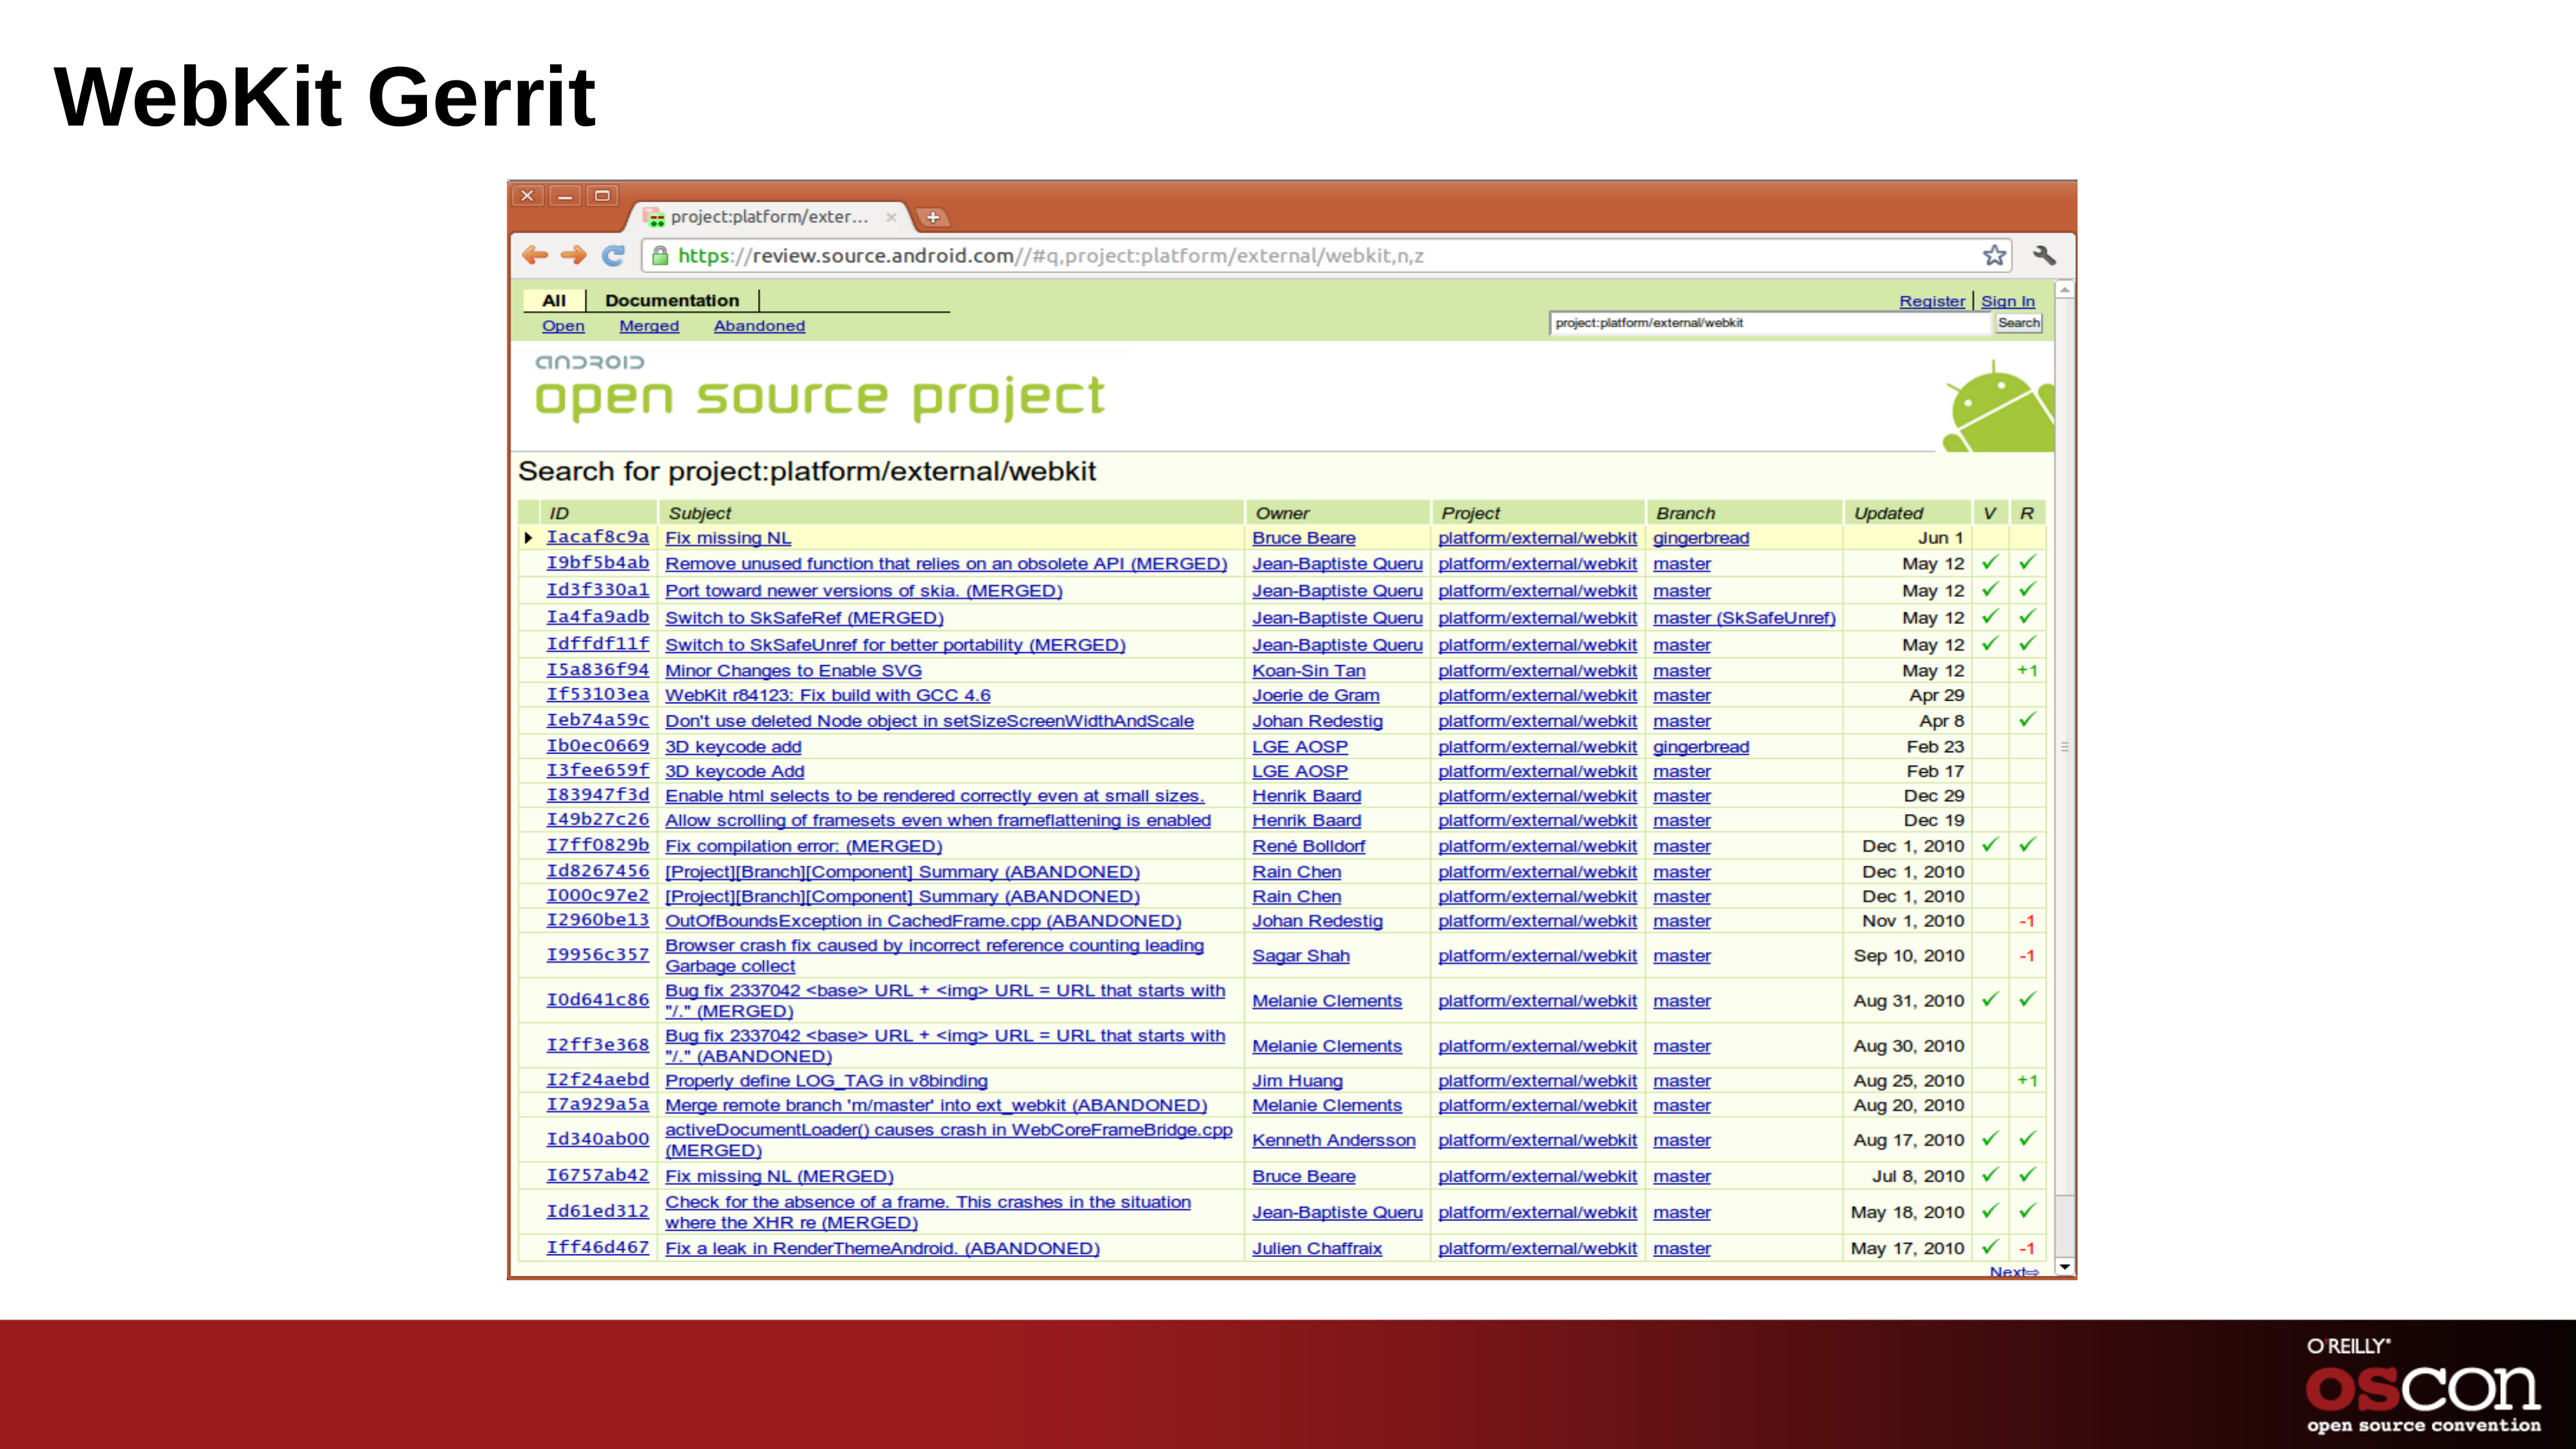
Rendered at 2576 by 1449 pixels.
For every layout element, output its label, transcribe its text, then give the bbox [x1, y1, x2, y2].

title WebKit Gerrit [48, 17, 2514, 167]
picture [0, 0, 2576, 1449]
